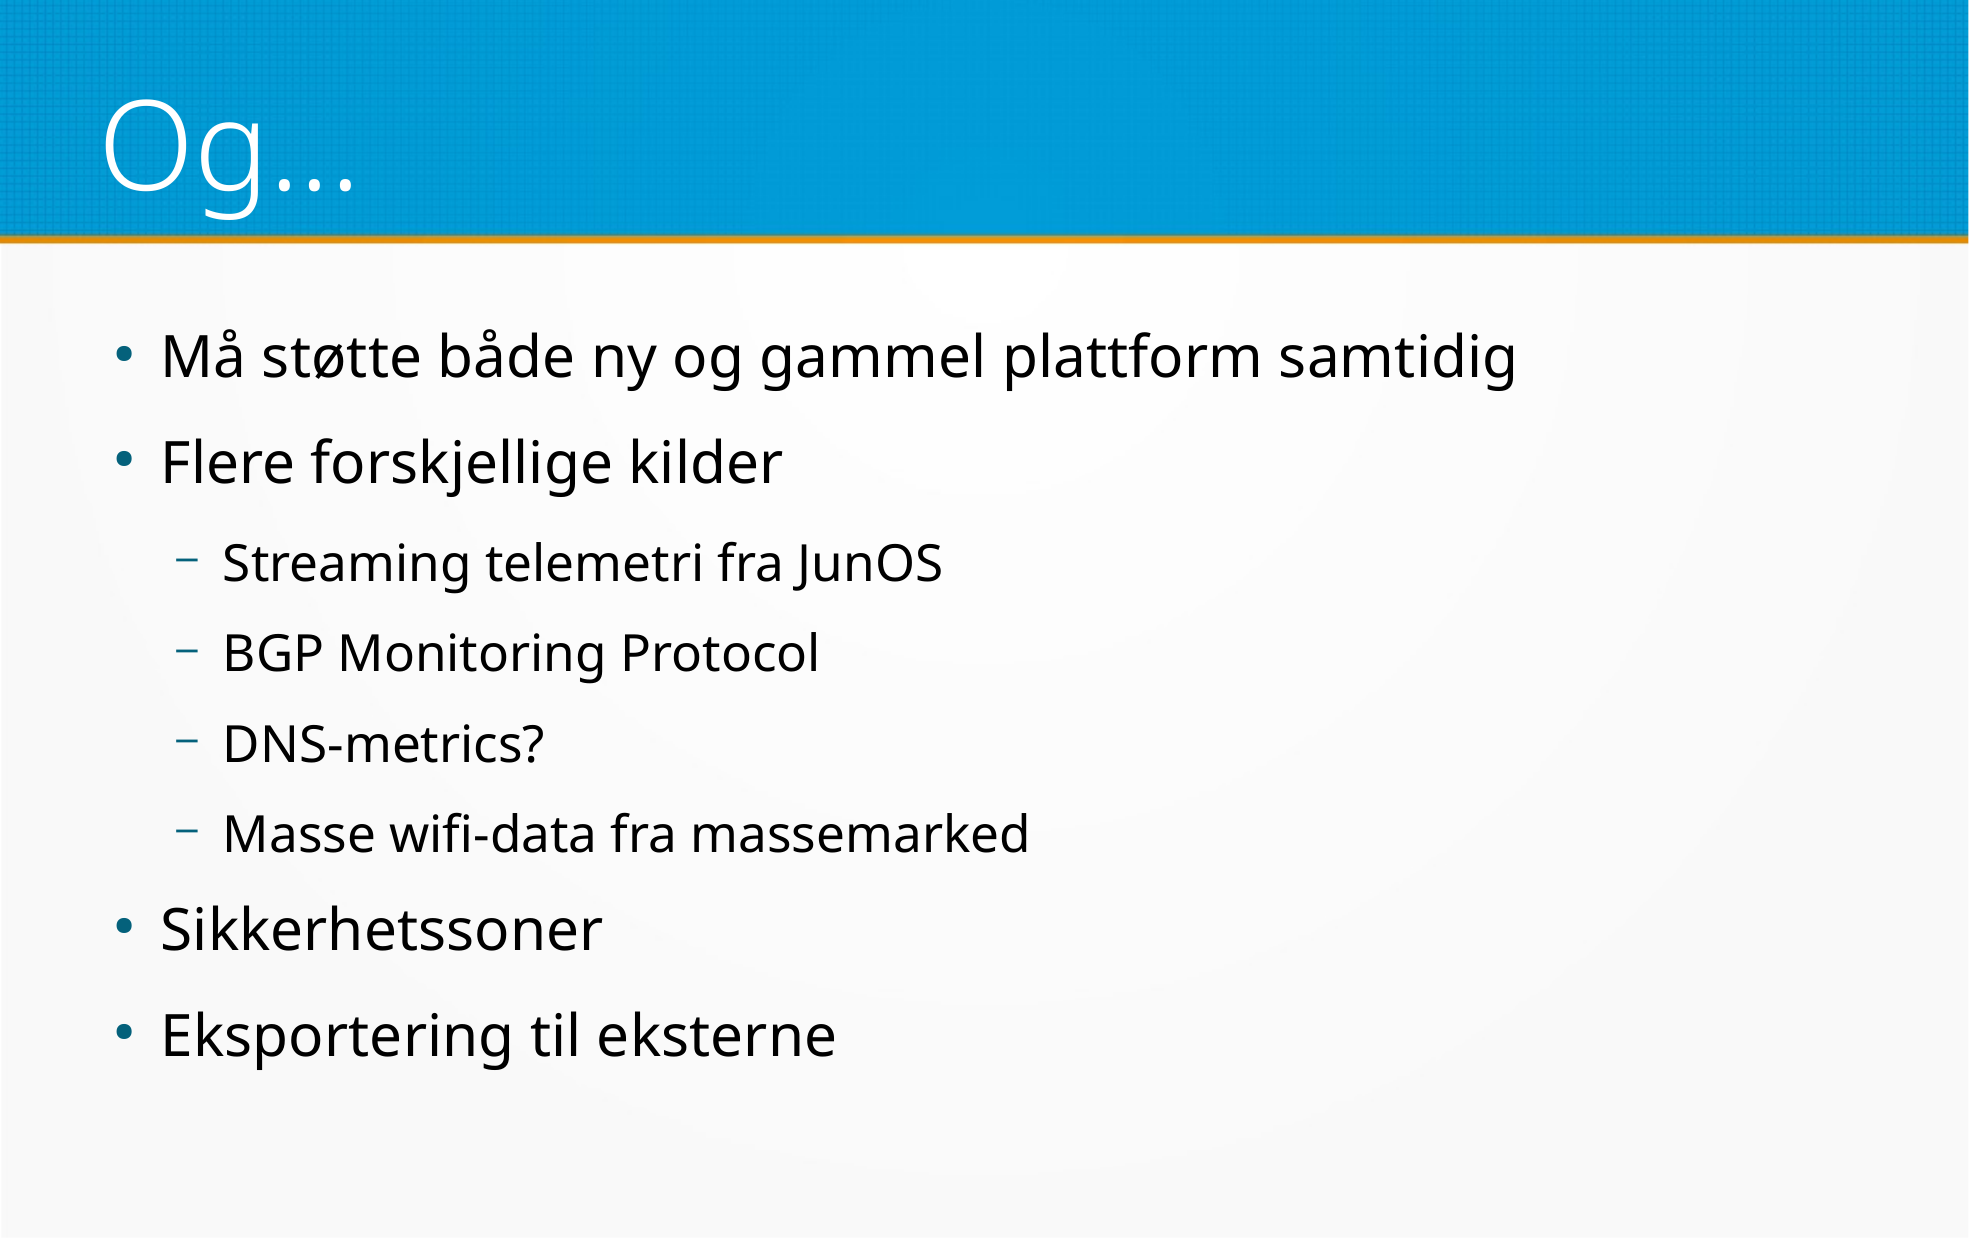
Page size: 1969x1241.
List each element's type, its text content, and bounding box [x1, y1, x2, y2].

title Og... [98, 19, 1870, 227]
list Må støtte både ny og gammel plattform samtidig Flere forskjellige kilder Streaming telemetri fra JunOS BGP Monitoring Protocol DNS-metrics? Masse wifi-data fra massemarked Sikkerhetssoner Eksportering til eksterne [98, 315, 1861, 1081]
picture [0, 233, 1969, 1241]
